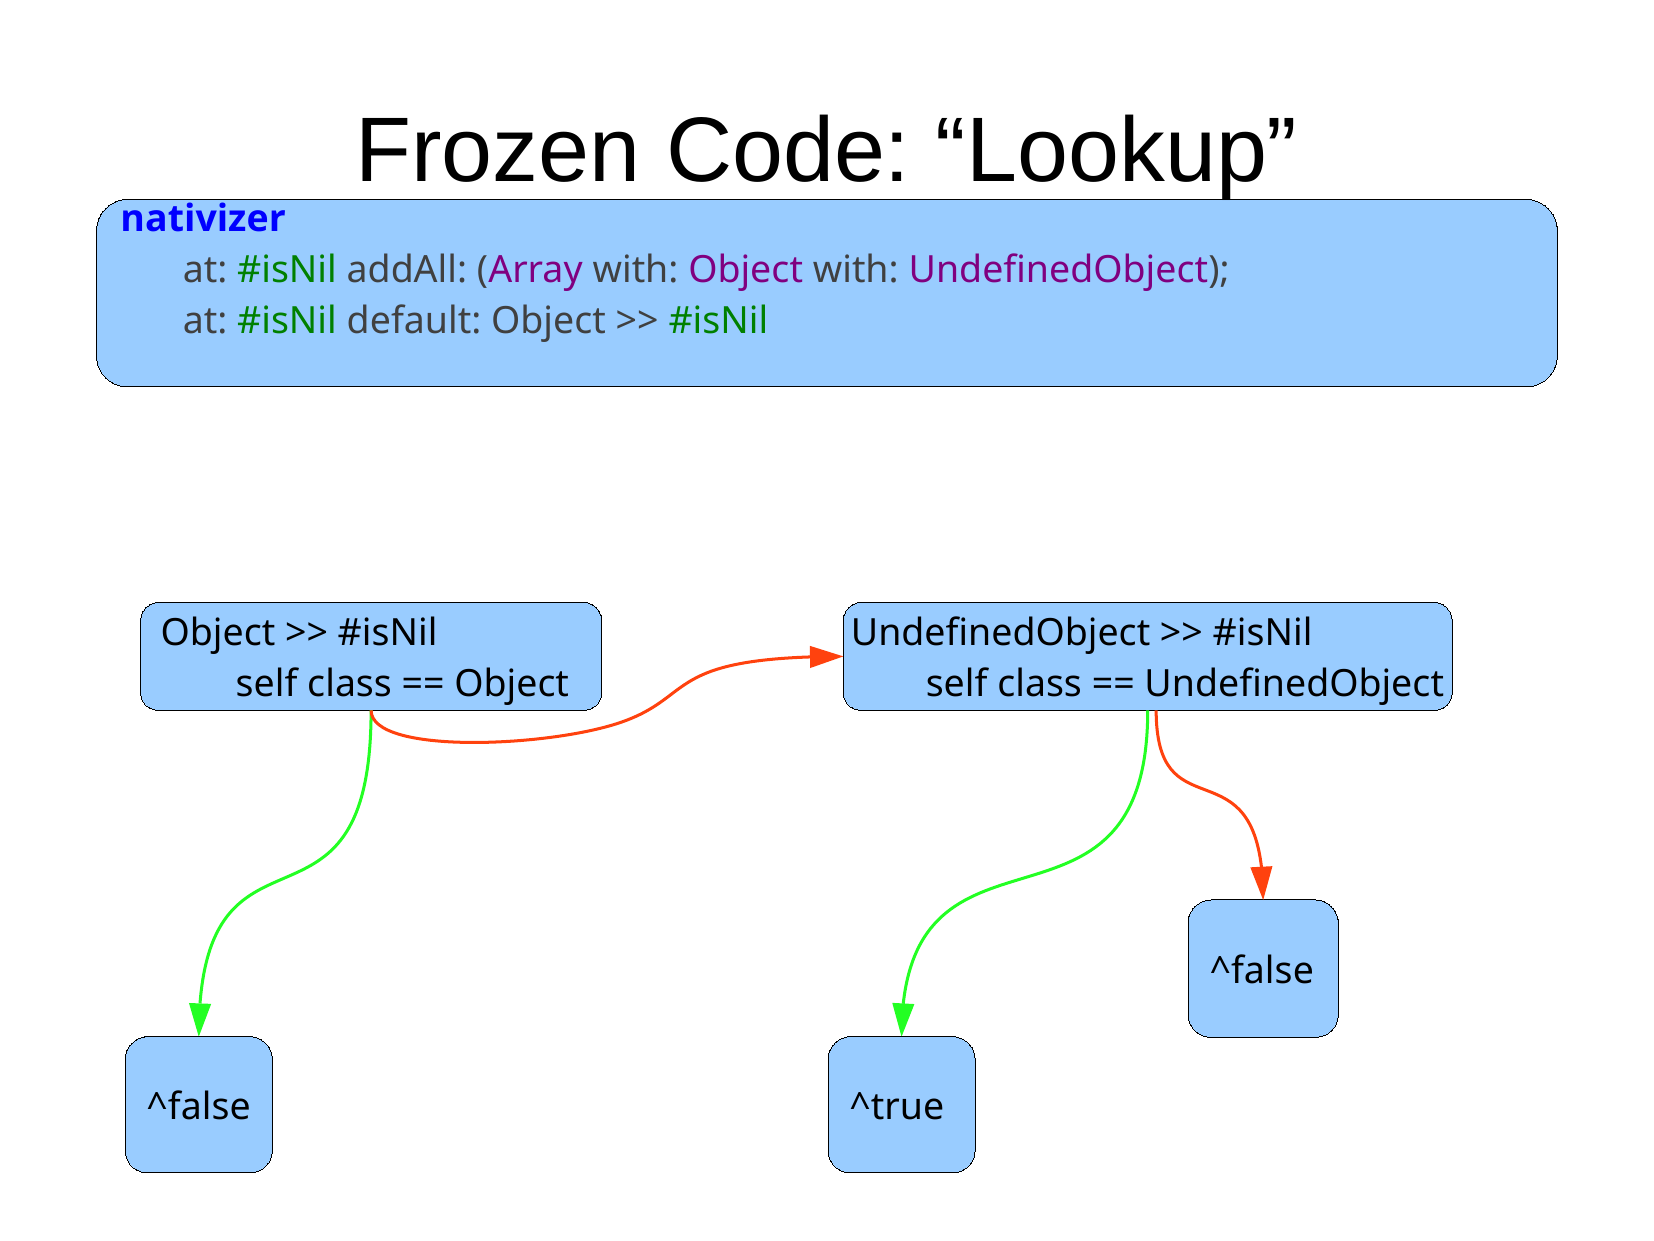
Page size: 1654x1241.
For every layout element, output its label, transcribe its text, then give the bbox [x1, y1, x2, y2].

text_box Object >> #isNil self class == Object [140, 602, 602, 711]
text_box ^false [1188, 899, 1339, 1038]
text_box Frozen Code: “Lookup” [143, 91, 1511, 209]
text_box ^true [828, 1036, 976, 1173]
text_box ^false [125, 1036, 273, 1173]
text_box nativizer at: #isNil addAll: (Array with: Object with: UndefinedObject); at: #isNil default: Object >> #isNil [96, 199, 1558, 387]
text_box UndefinedObject >> #isNil self class == UndefinedObject [843, 602, 1453, 711]
